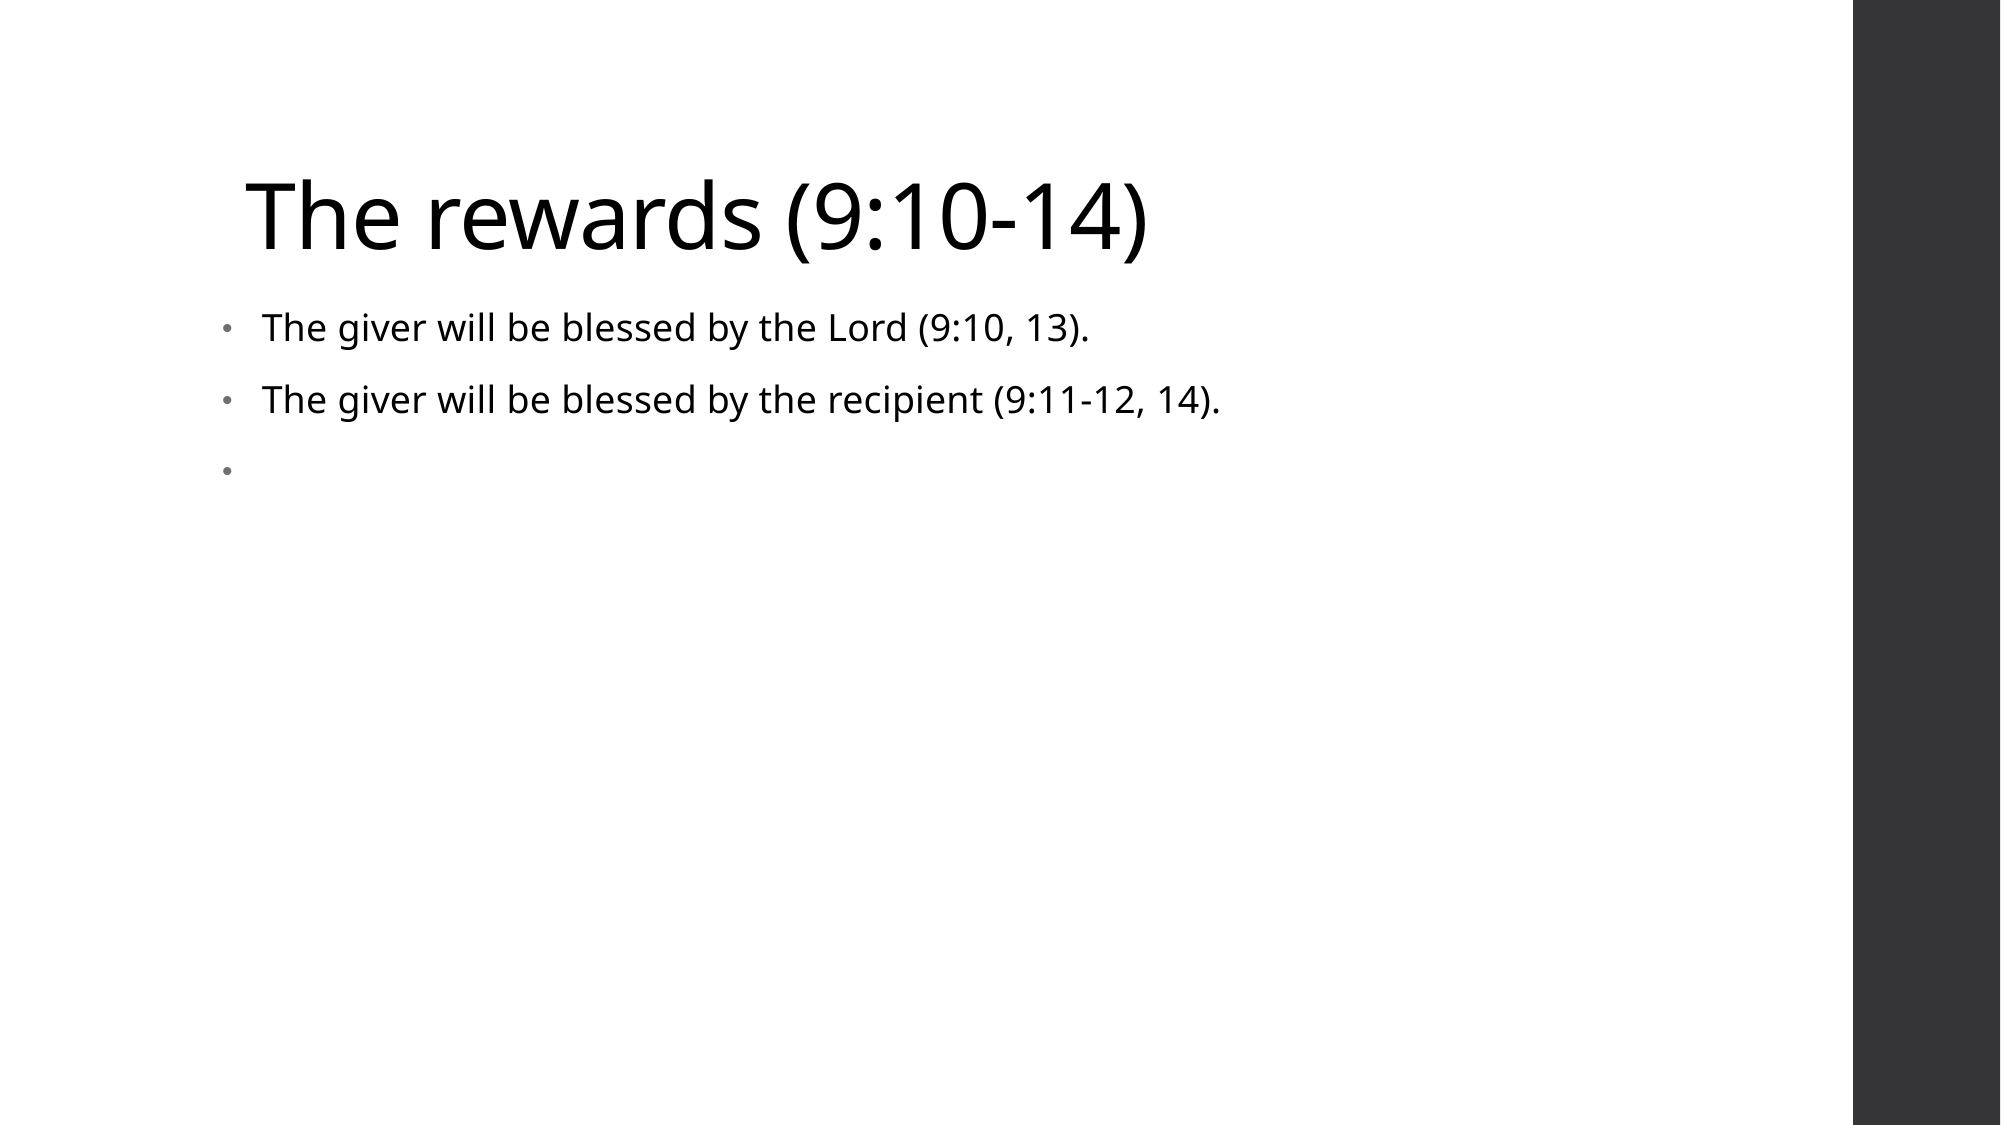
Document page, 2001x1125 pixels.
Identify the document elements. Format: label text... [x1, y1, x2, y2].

list The giver will be blessed by the Lord (9:10, 13). The giver will be blessed by the recipient (9:11-12, 14). [206, 299, 1617, 1014]
title The rewards (9:10-14) [206, 60, 1797, 278]
